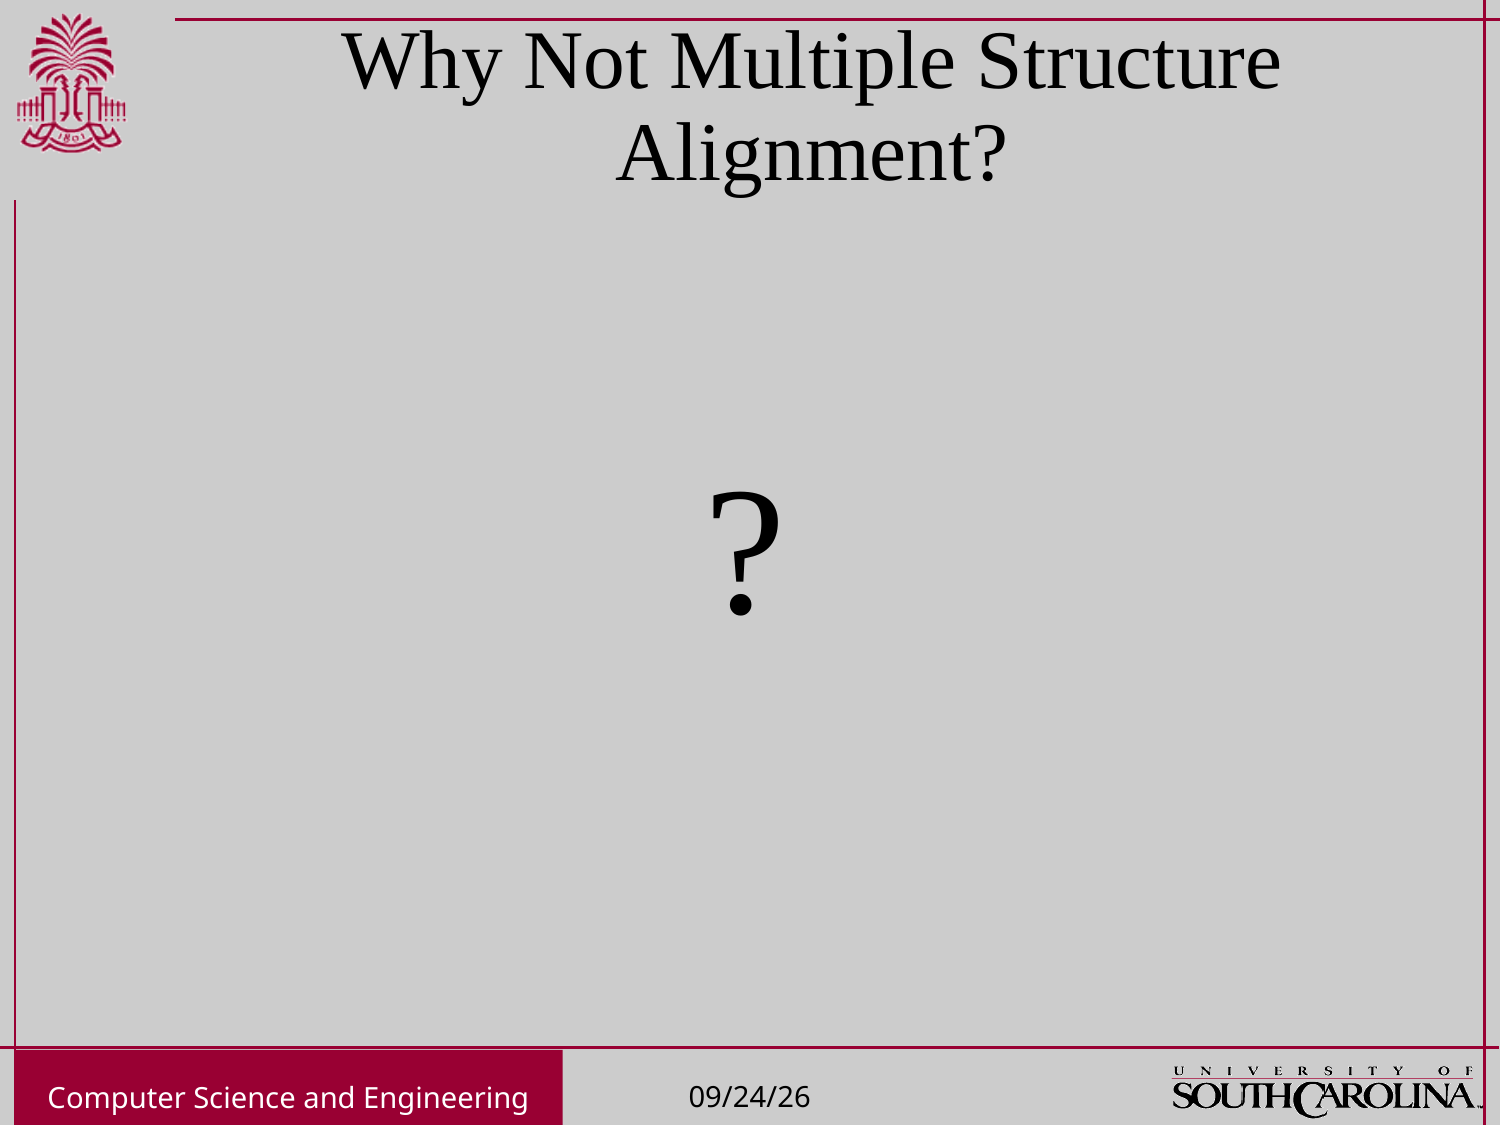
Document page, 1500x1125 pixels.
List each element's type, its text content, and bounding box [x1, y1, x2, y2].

picture [12, 12, 131, 155]
list ? [704, 450, 868, 663]
title Why Not Multiple Structure Alignment? [174, 13, 1450, 199]
picture [1162, 1049, 1483, 1125]
